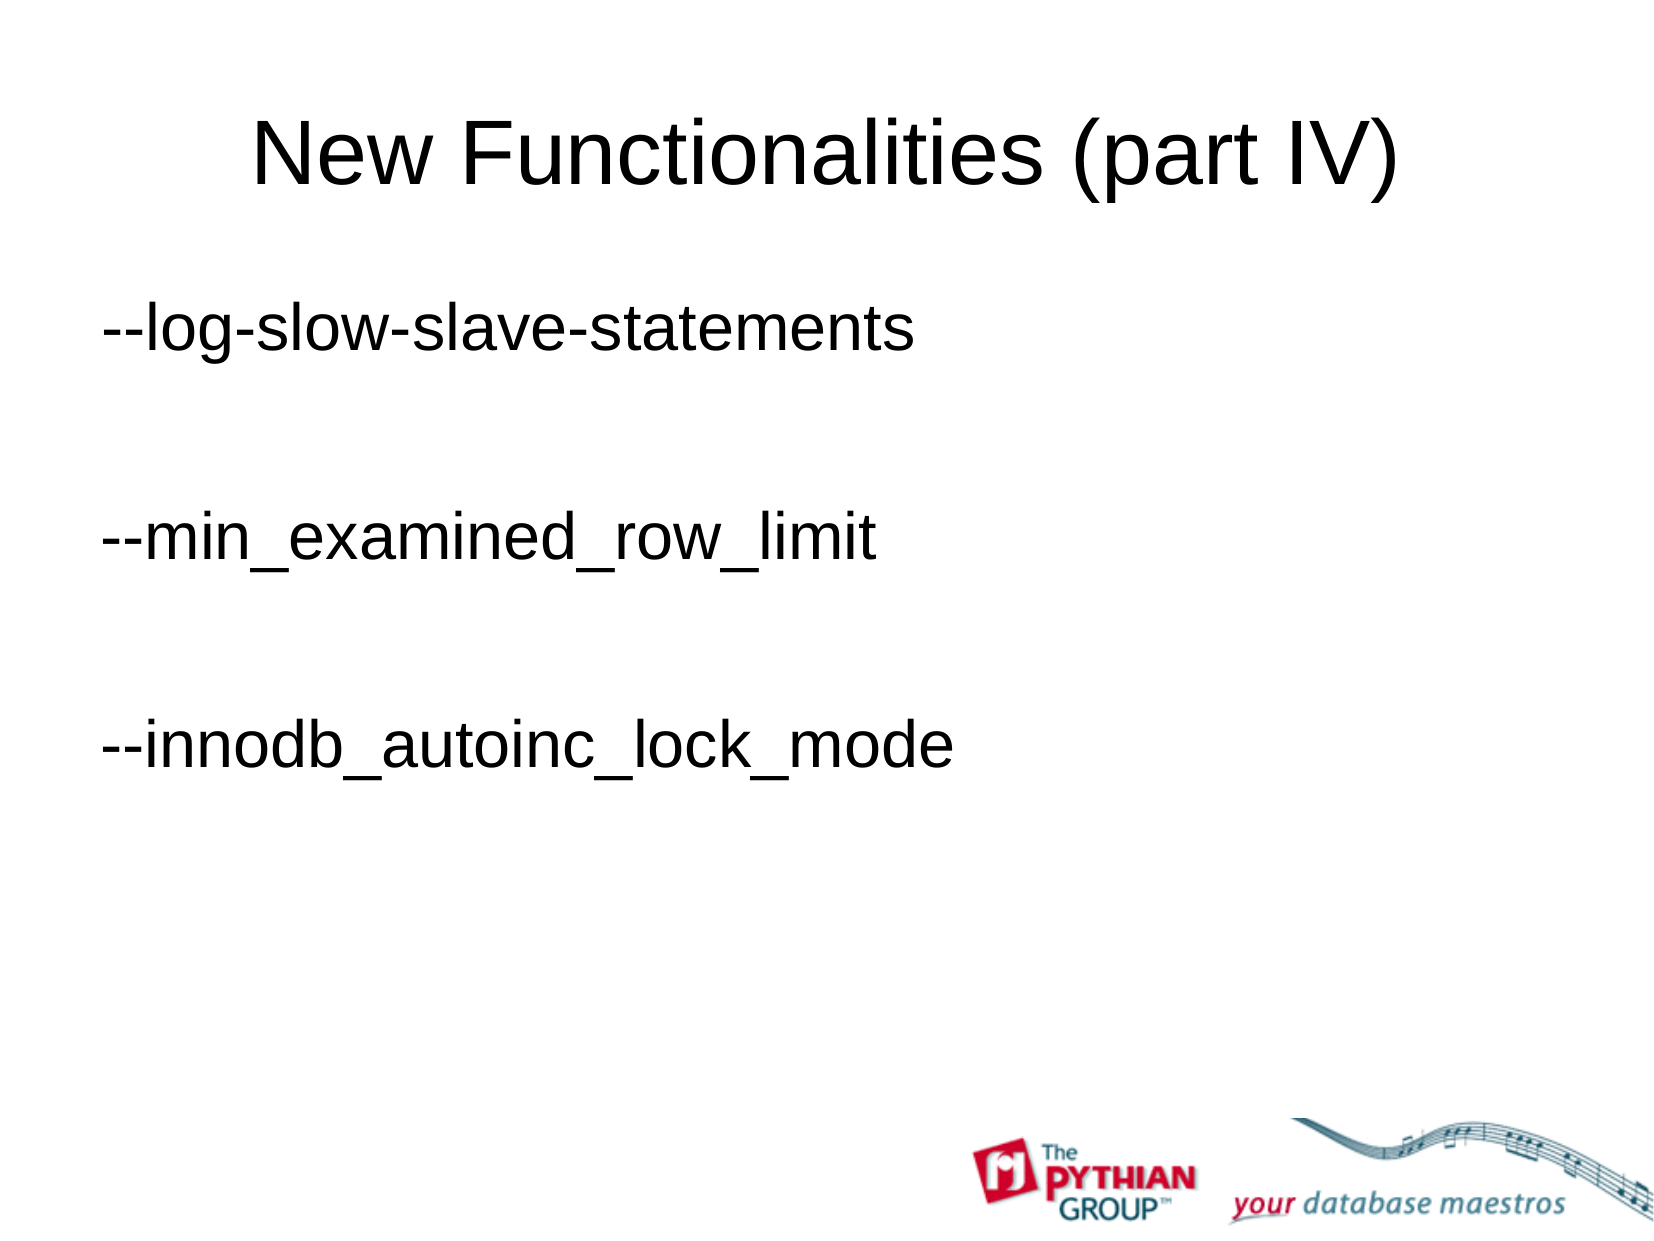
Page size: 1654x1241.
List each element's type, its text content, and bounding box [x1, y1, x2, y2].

list --log-slow-slave-statements --min_examined_row_limit --innodb_autoinc_lock_mode [82, 290, 1571, 1094]
title New Functionalities (part IV) [82, 49, 1571, 257]
picture [955, 1118, 1654, 1241]
